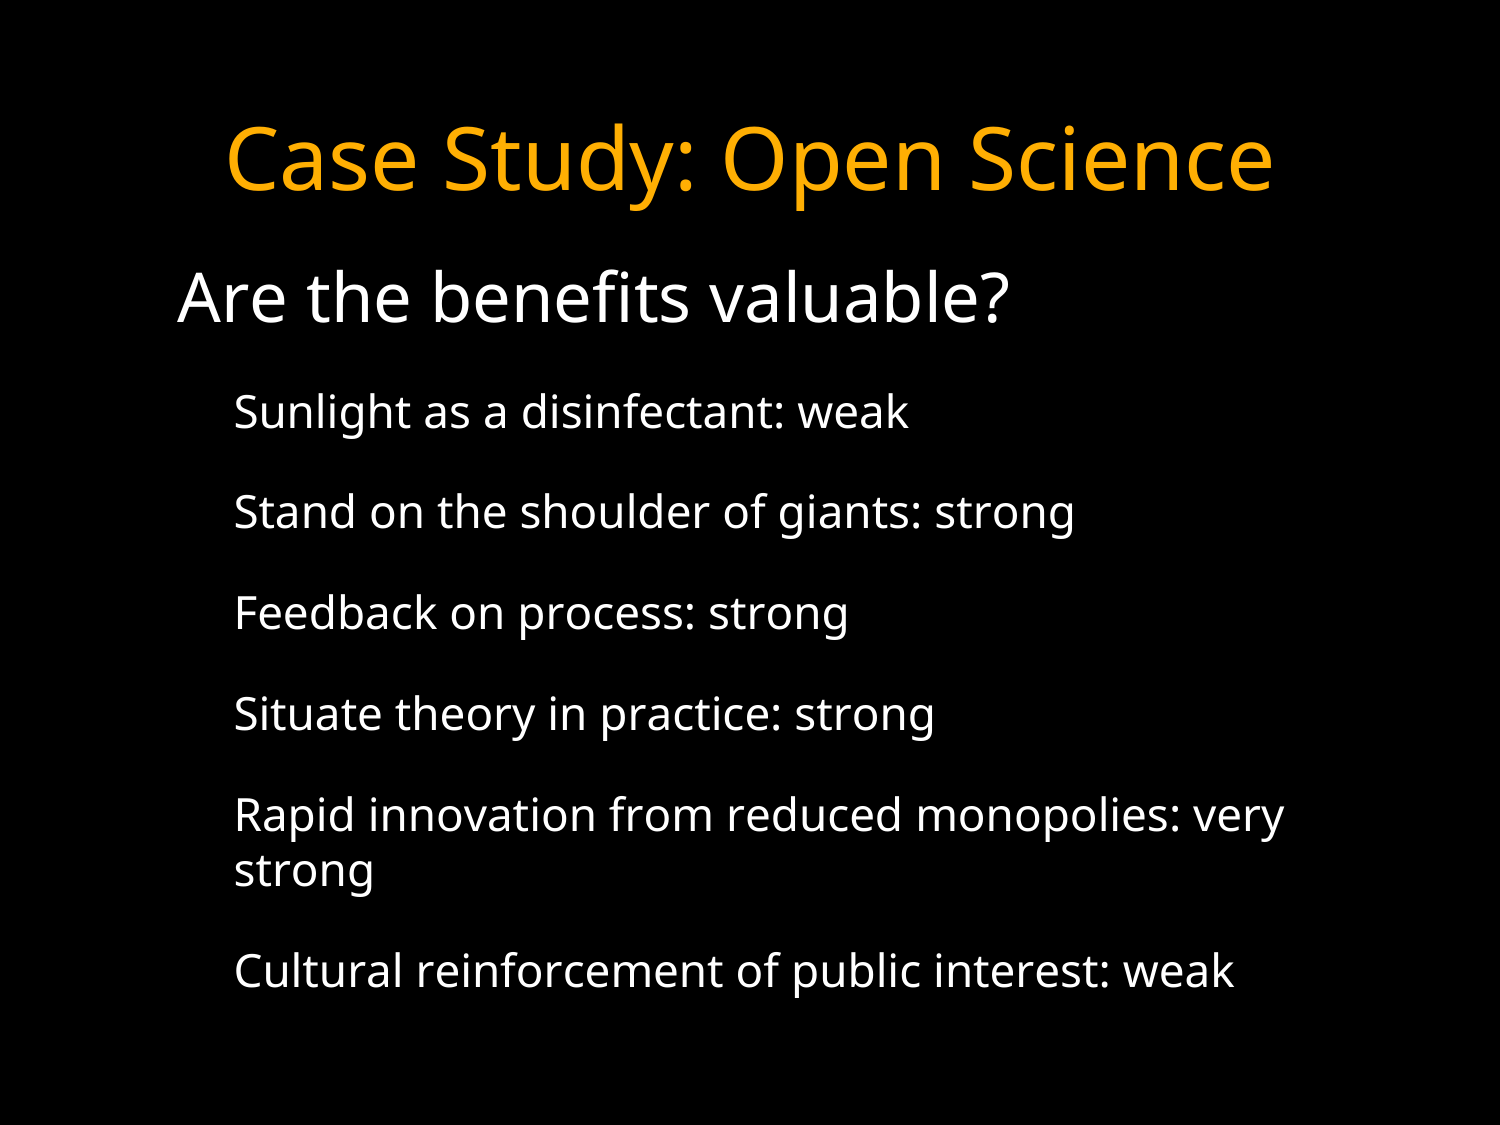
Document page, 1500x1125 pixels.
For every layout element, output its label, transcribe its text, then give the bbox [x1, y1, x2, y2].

list Are the benefits valuable? Sunlight as a disinfectant: weak Stand on the shoulder of giants: strong Feedback on process: strong Situate theory in practice: strong Rapid innovation from reduced monopolies: very strong Cultural reinforcement of public interest: weak [162, 246, 1338, 1125]
title Case Study: Open Science [100, 95, 1400, 226]
